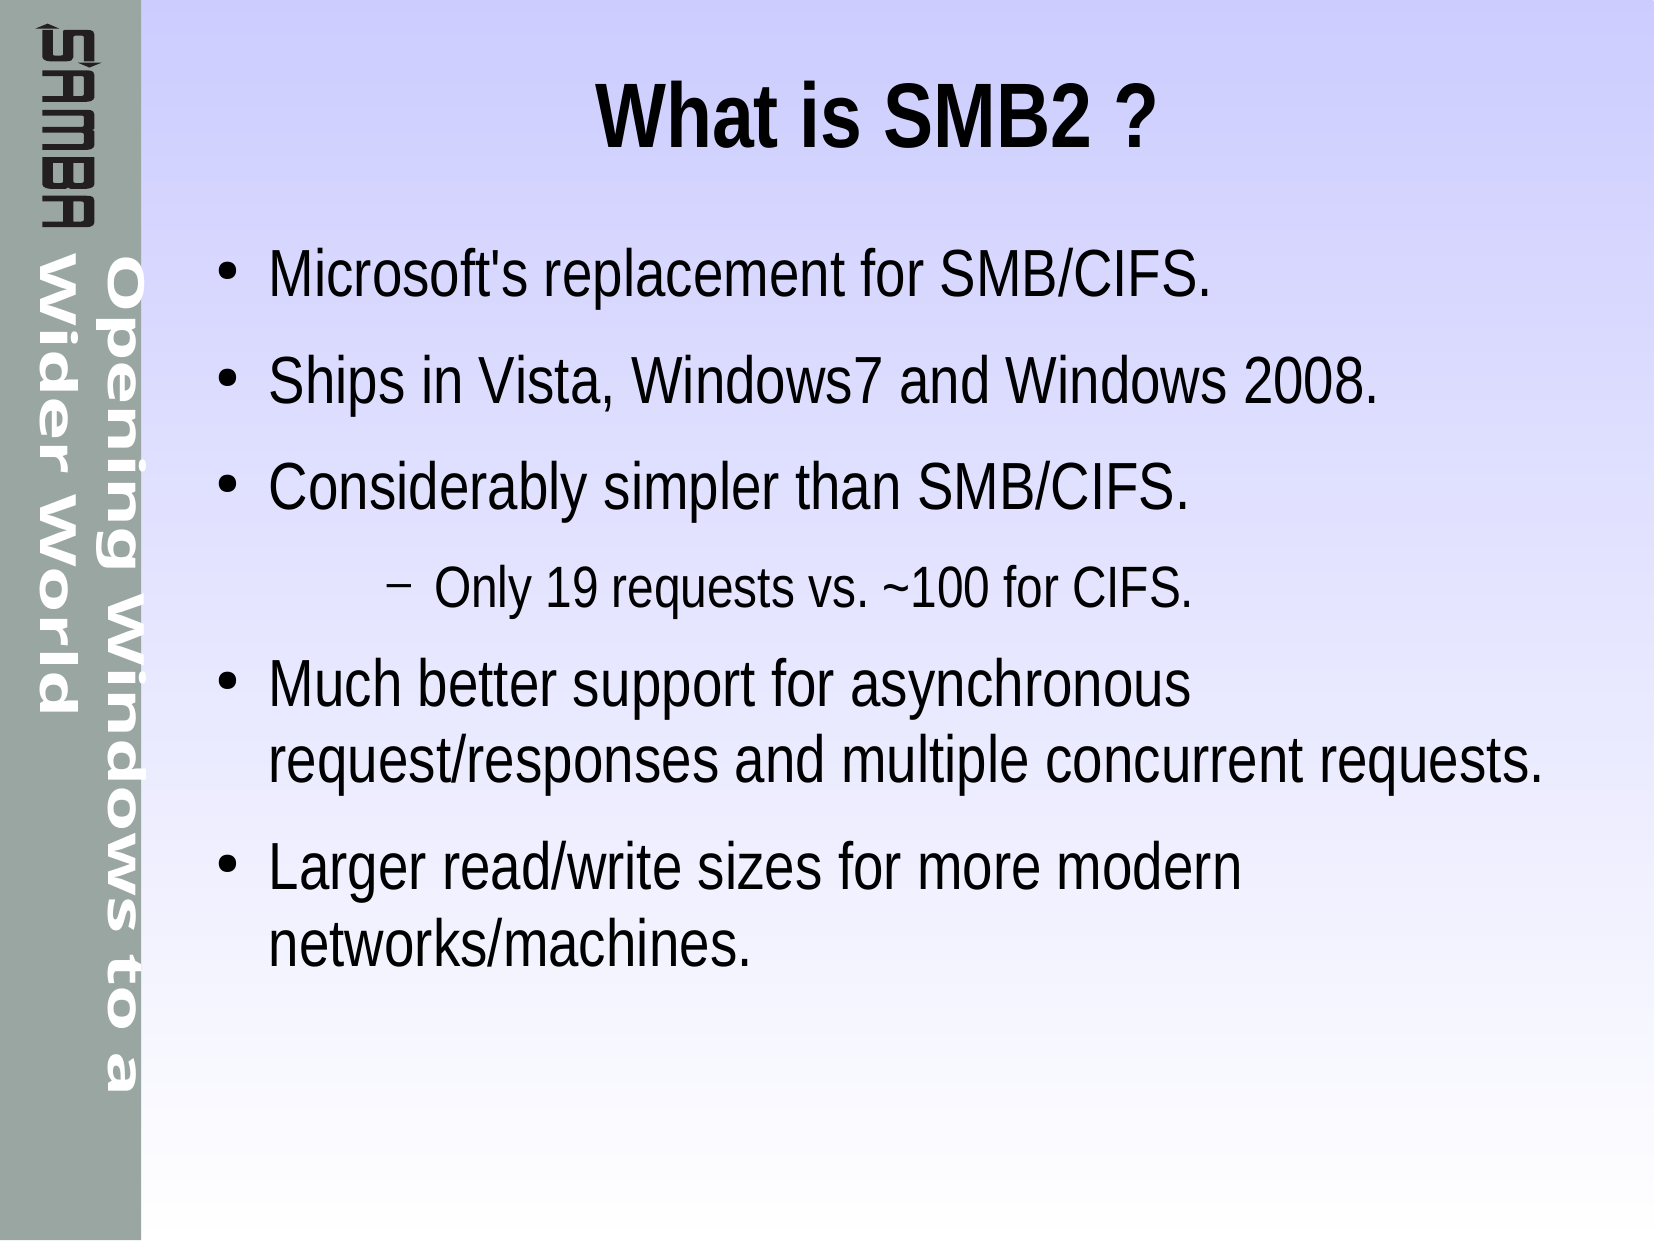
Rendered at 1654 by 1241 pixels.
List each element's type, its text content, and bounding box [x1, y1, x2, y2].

list Microsoft's replacement for SMB/CIFS. Ships in Vista, Windows7 and Windows 2008. Considerably simpler than SMB/CIFS. Only 19 requests vs. ~100 for CIFS. Much better support for asynchronous request/responses and multiple concurrent requests. Larger read/write sizes for more modern networks/machines. [197, 234, 1610, 1144]
title What is SMB2 ? [171, 11, 1584, 219]
